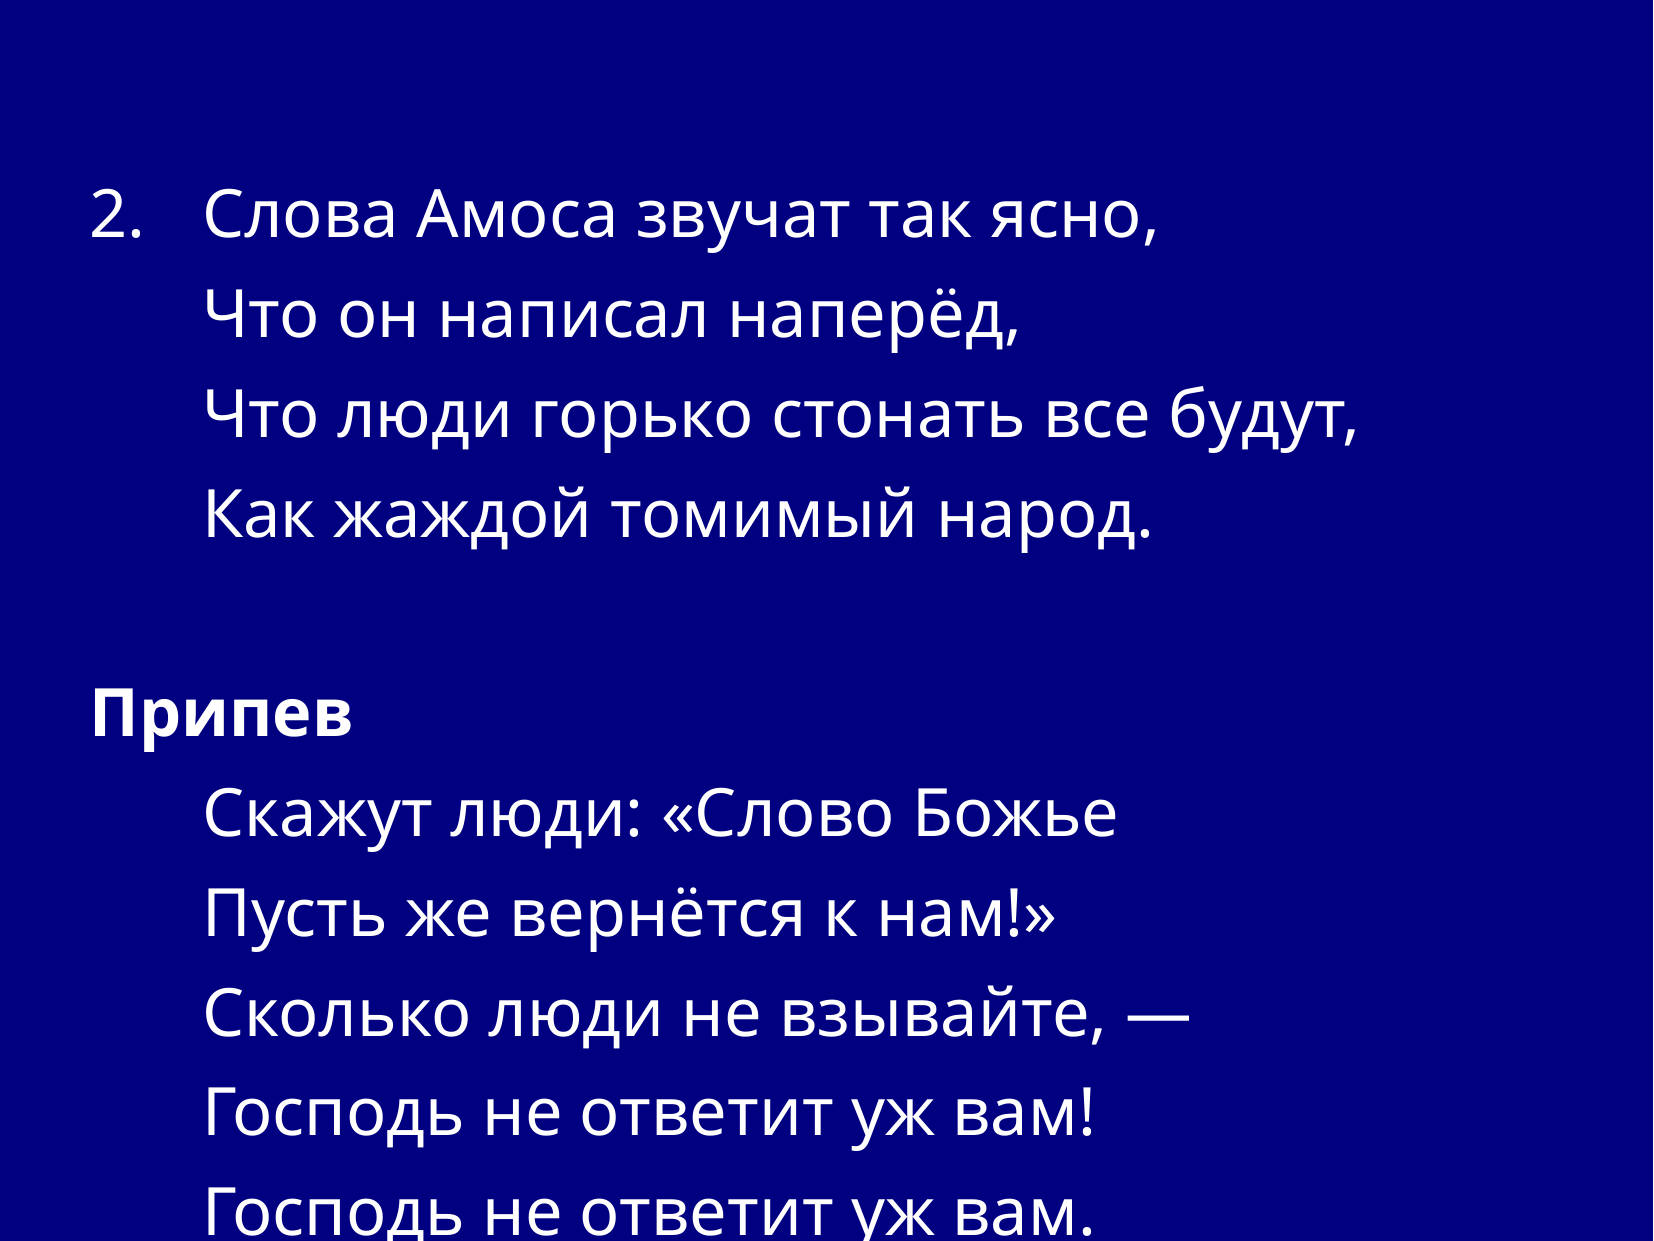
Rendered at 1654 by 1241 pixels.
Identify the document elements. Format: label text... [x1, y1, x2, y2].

text_box 2. Слова Амоса звучат так ясно, Что он написал наперёд, Что люди горько стонать все будут, Как жаждой томимый народ. Припев Скажут люди: «Слово Божье Пусть же вернётся к нам!» Сколько люди не взывайте, — Господь не ответит уж вам! Господь не ответит уж вам. [75, 150, 1576, 1163]
